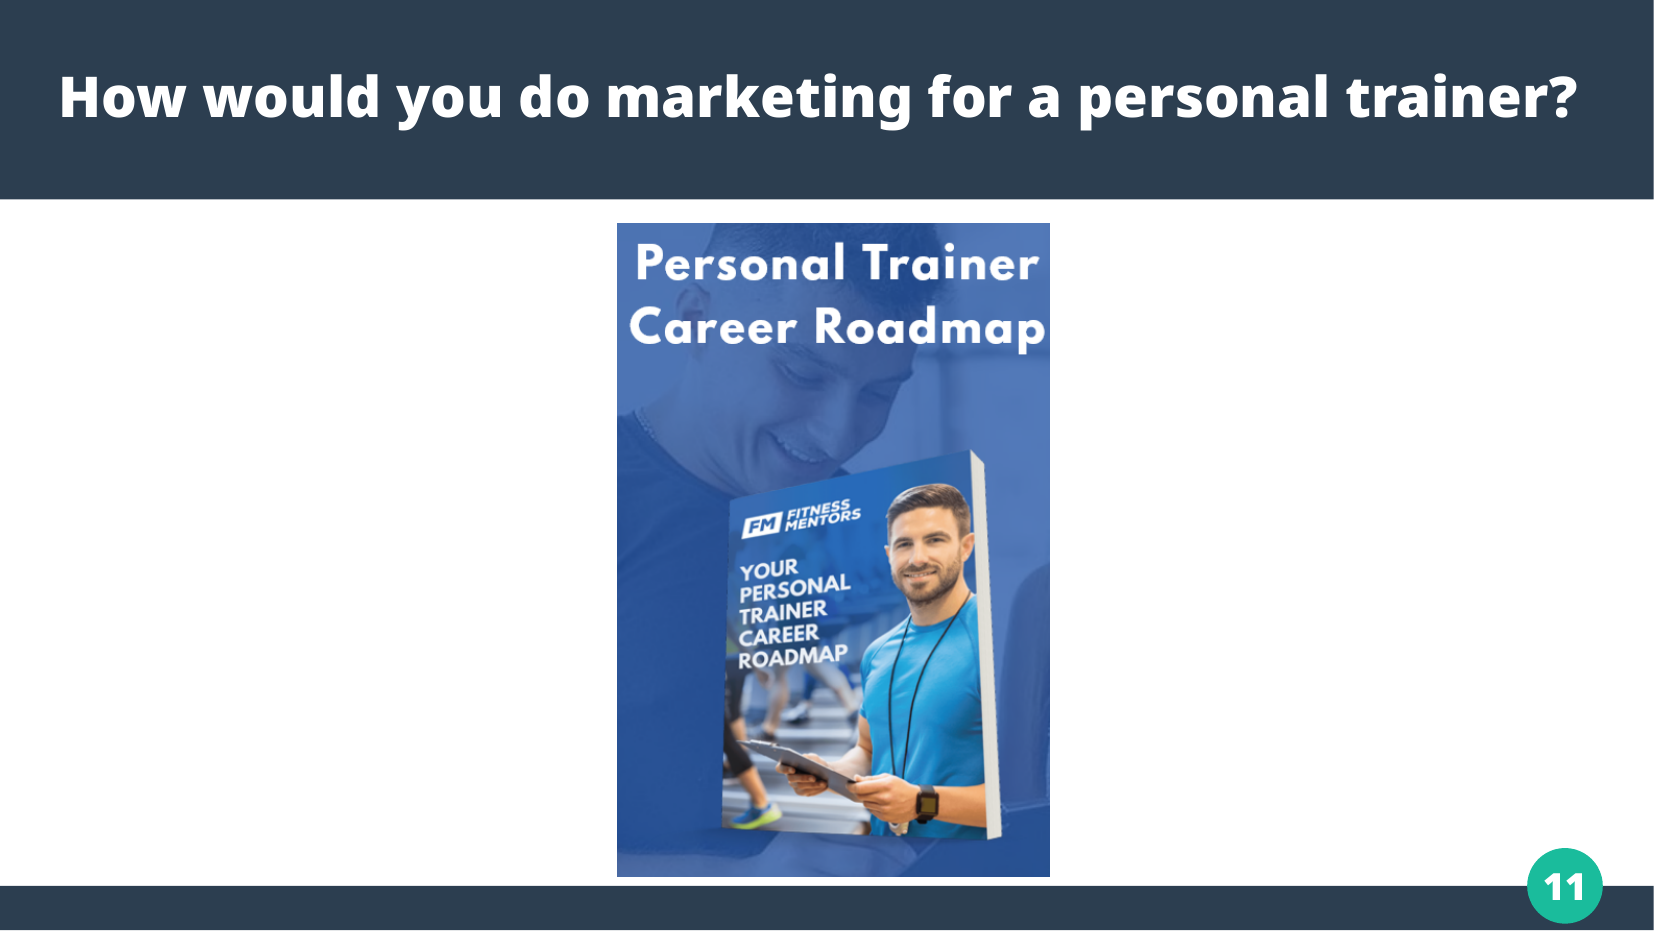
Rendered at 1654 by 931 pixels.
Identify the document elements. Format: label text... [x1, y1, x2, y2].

title How would you do marketing for a personal trainer? [59, 37, 1595, 155]
picture [617, 223, 1050, 877]
